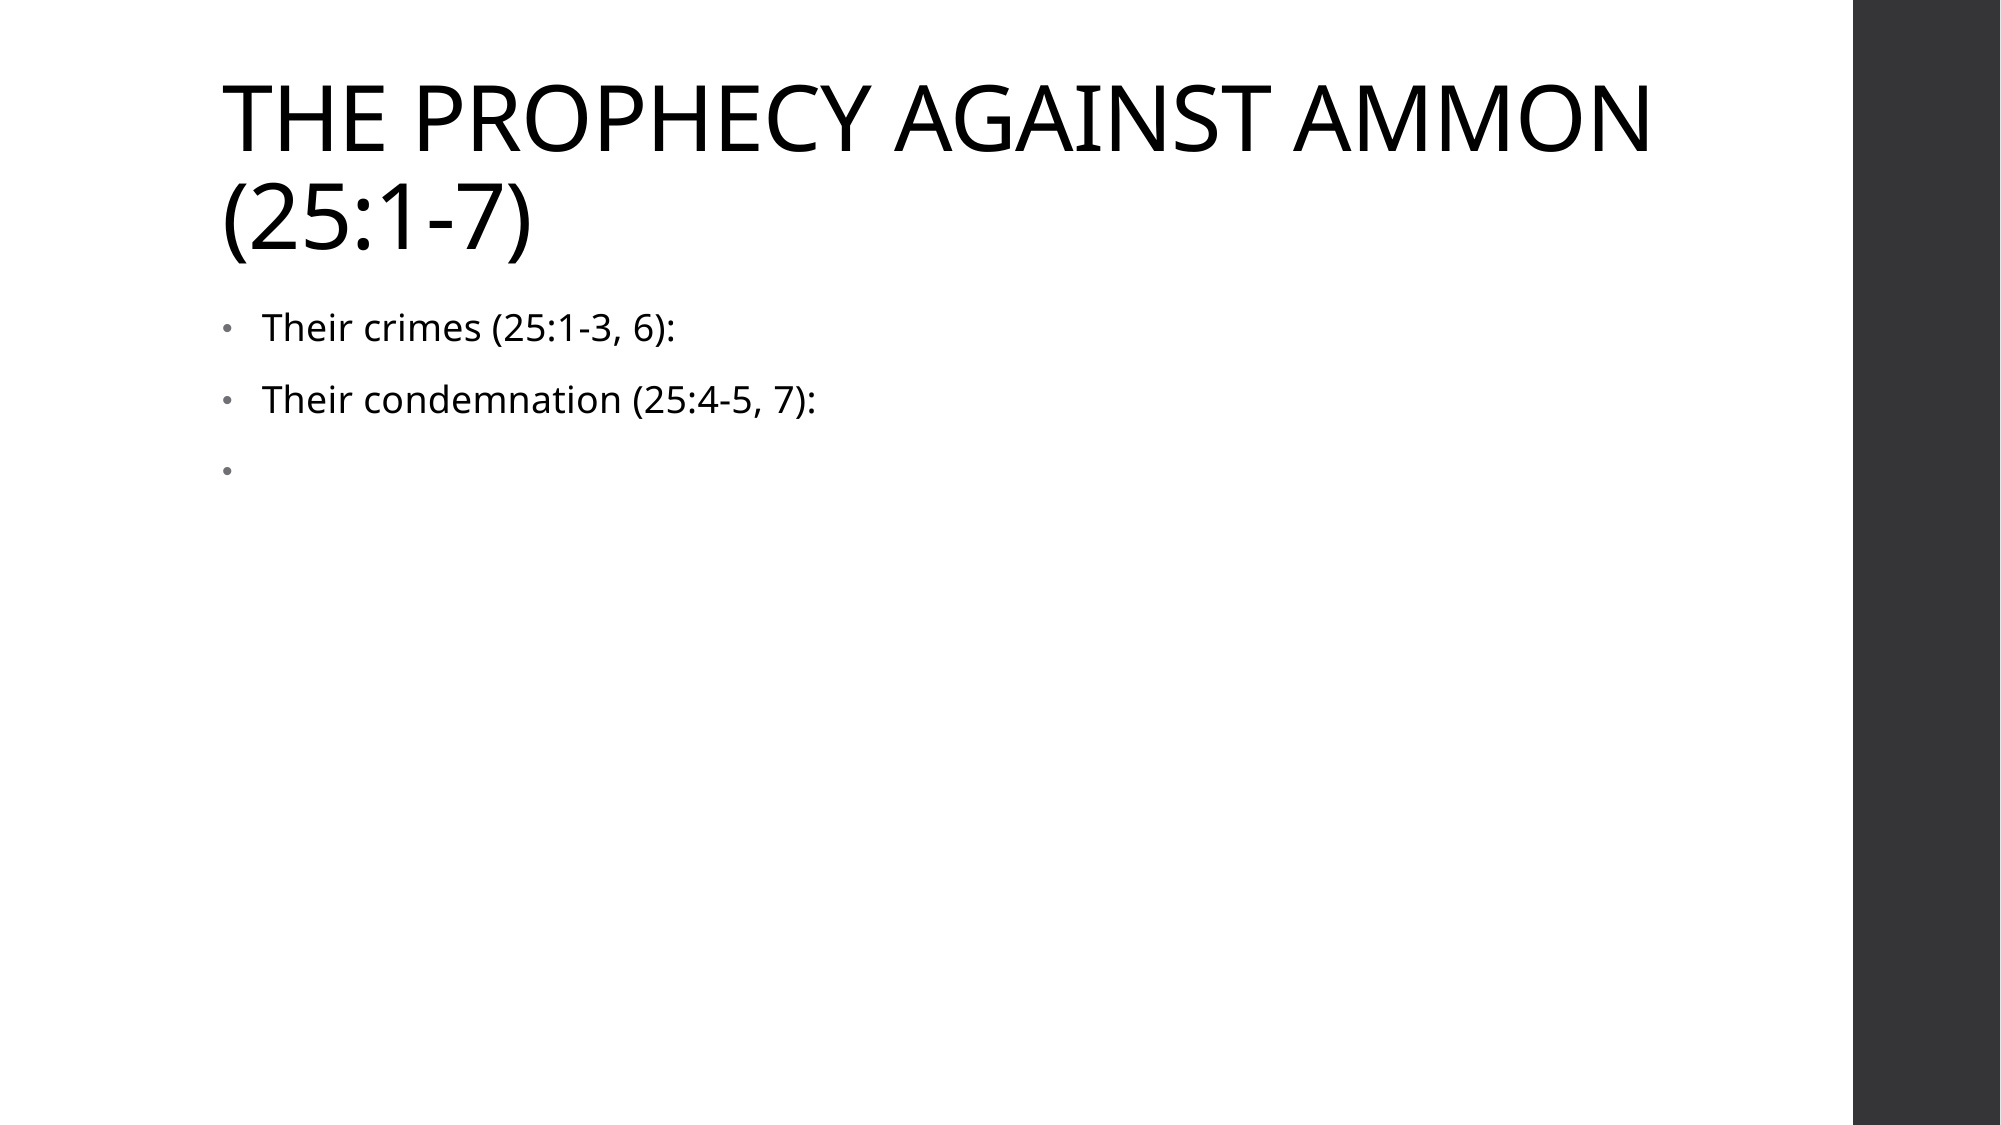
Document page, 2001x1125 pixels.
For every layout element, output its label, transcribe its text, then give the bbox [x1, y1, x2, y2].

list Their crimes (25:1-3, 6): Their condemnation (25:4-5, 7): [206, 299, 1617, 1014]
title THE PROPHECY AGAINST AMMON (25:1-7) [206, 60, 1797, 278]
